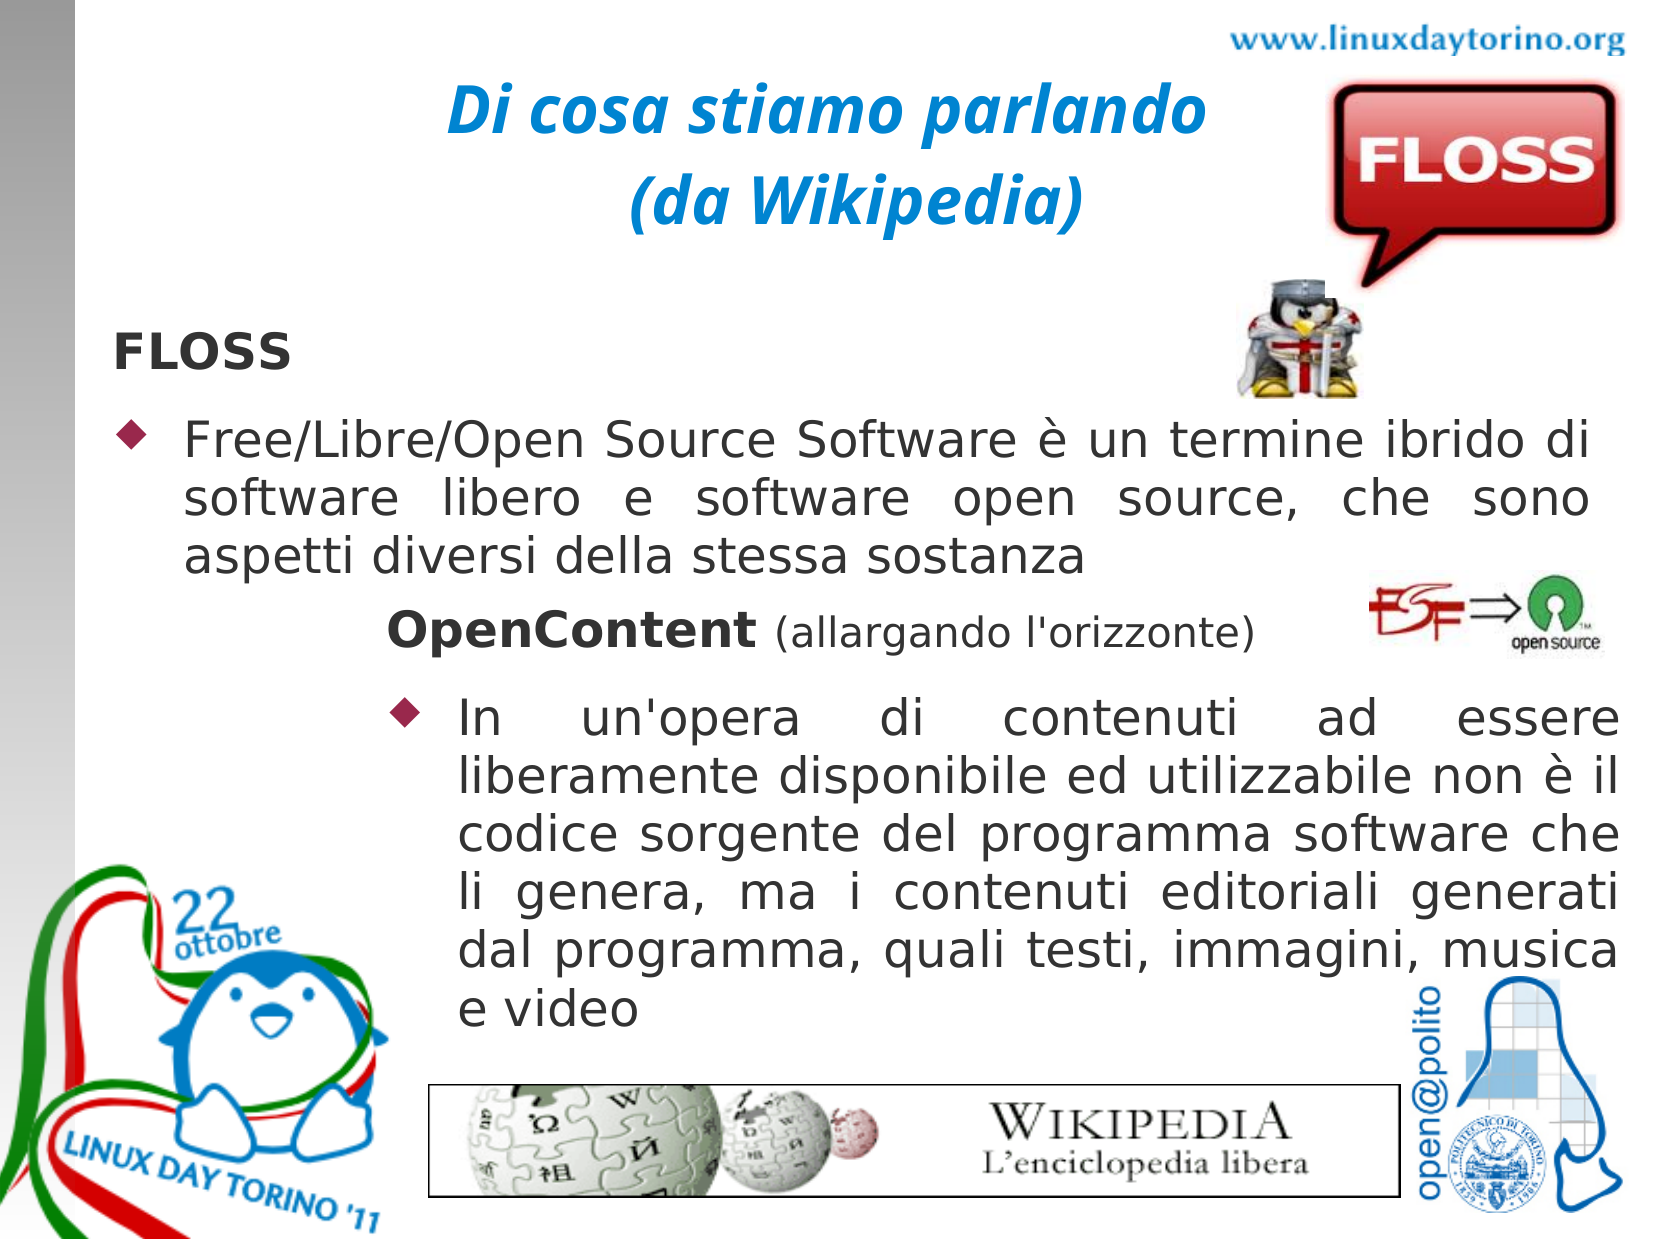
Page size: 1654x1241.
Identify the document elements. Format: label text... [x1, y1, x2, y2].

list OpenContent (allargando l'orizzonte) In un'opera di contenuti ad essere liberamente disponibile ed utilizzabile non è il codice sorgente del programma software che li genera, ma i contenuti editoriali generati dal programma, quali testi, immagini, musica e video [374, 600, 1622, 1062]
title Di cosa stiamo parlando (da Wikipedia) [121, 49, 1534, 257]
list FLOSS Free/Libre/Open Source Software è un termine ibrido di software libero e software open source, che sono aspetti diversi della stessa sostanza [101, 323, 1593, 607]
picture [0, 0, 1654, 1241]
